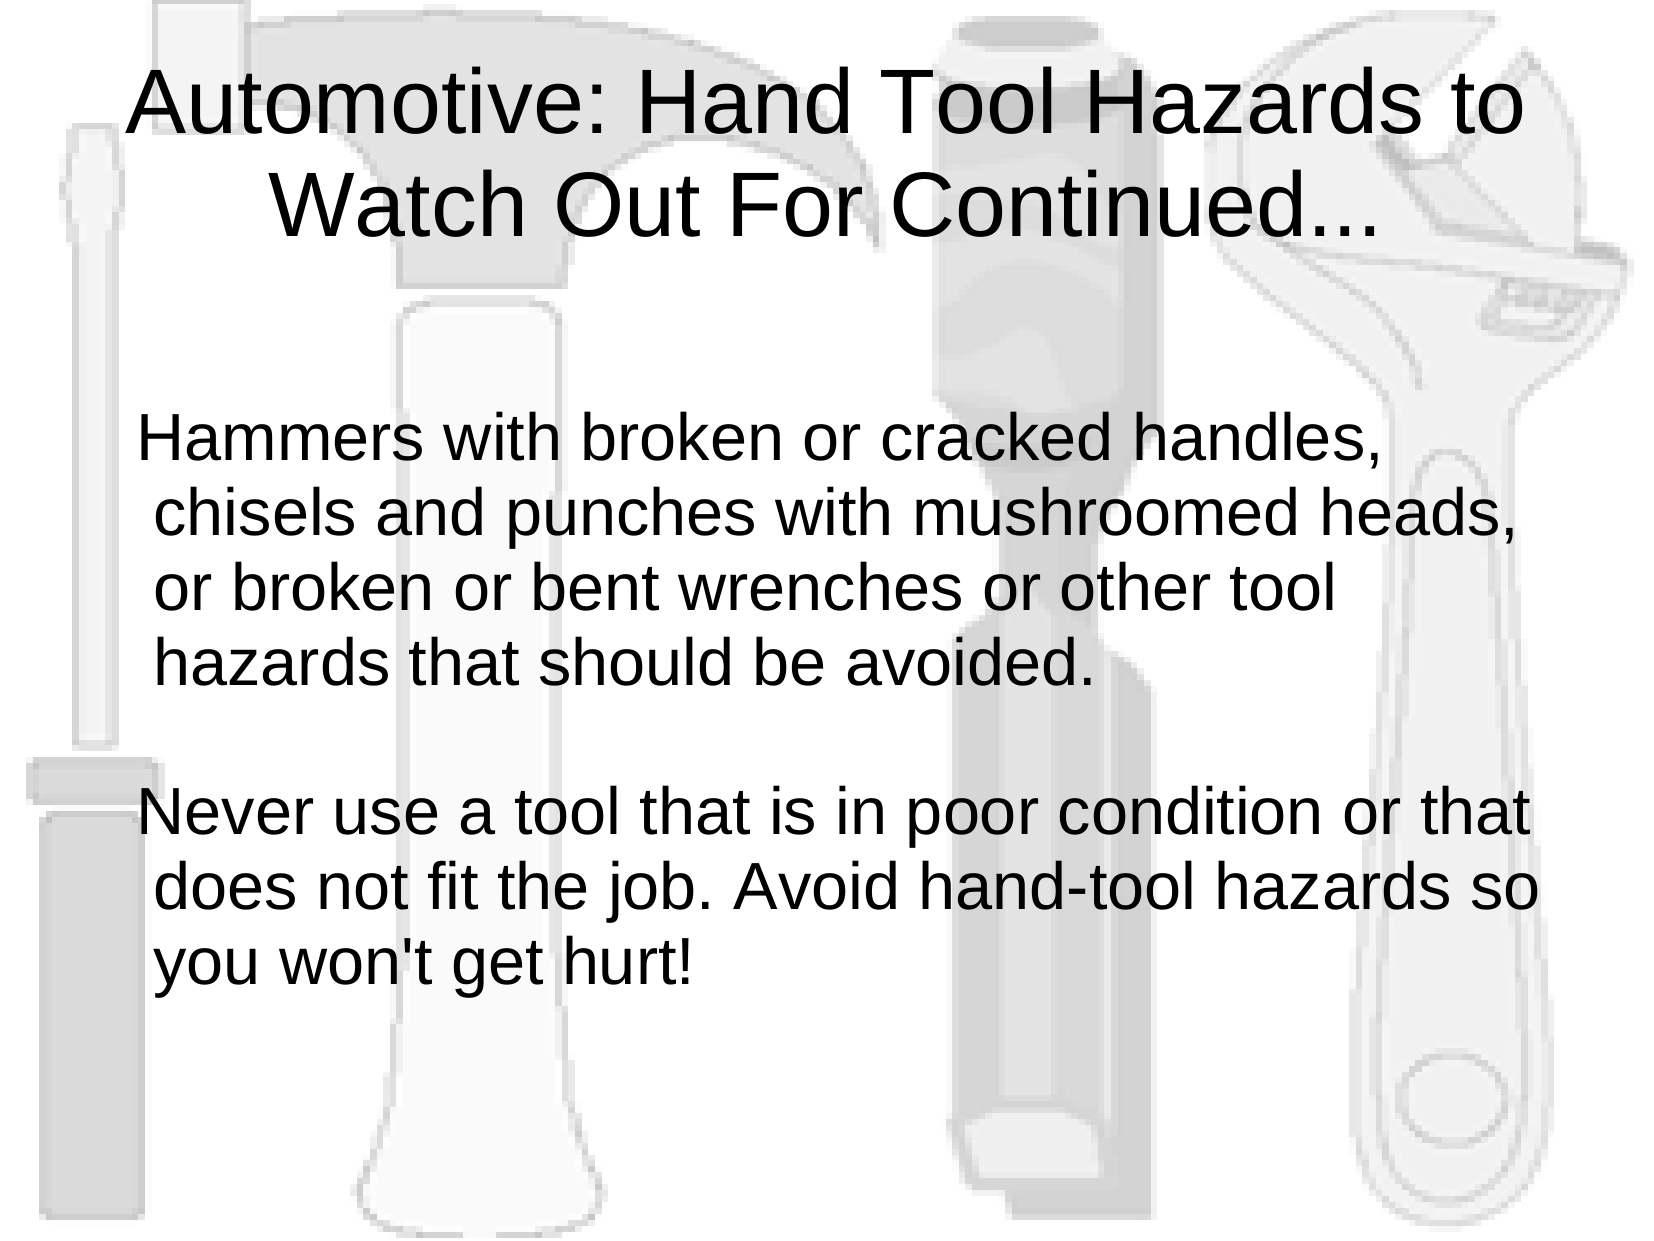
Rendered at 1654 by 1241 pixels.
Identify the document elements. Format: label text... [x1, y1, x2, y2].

picture [0, 0, 1654, 1238]
subtitle Hammers with broken or cracked handles, chisels and punches with mushroomed heads, or broken or bent wrenches or other tool hazards that should be avoided. Never use a tool that is in poor condition or that does not fit the job. Avoid hand-tool hazards so you won't get hurt! [82, 297, 1571, 1102]
title Automotive: Hand Tool Hazards to Watch Out For Continued... [82, 50, 1571, 256]
